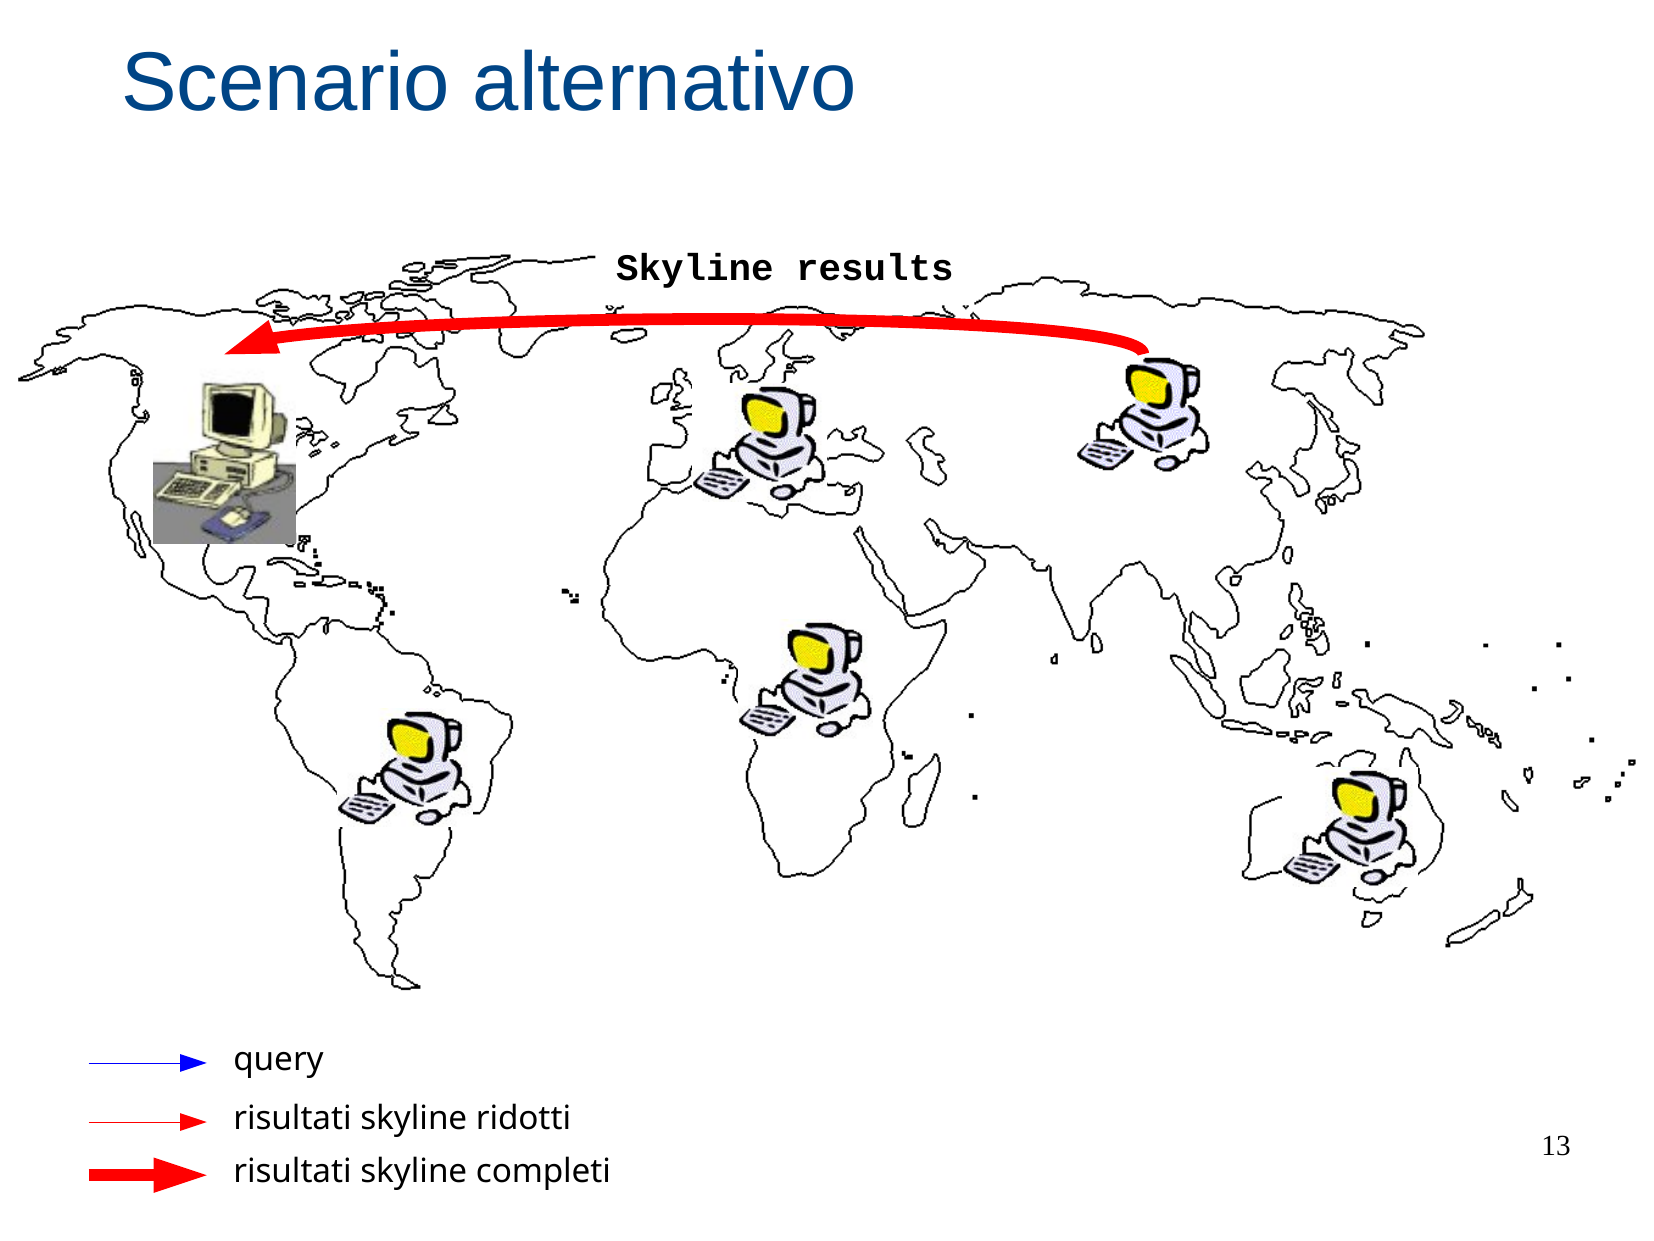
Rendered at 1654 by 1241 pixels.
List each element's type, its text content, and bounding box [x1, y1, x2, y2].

text_box risultati skyline ridotti [218, 1086, 603, 1139]
text_box Skyline results [595, 236, 975, 306]
picture [0, 240, 1654, 1006]
title Scenario alternativo [121, 7, 1534, 157]
text_box query [218, 1027, 335, 1086]
text_box risultati skyline completi [218, 1139, 631, 1227]
